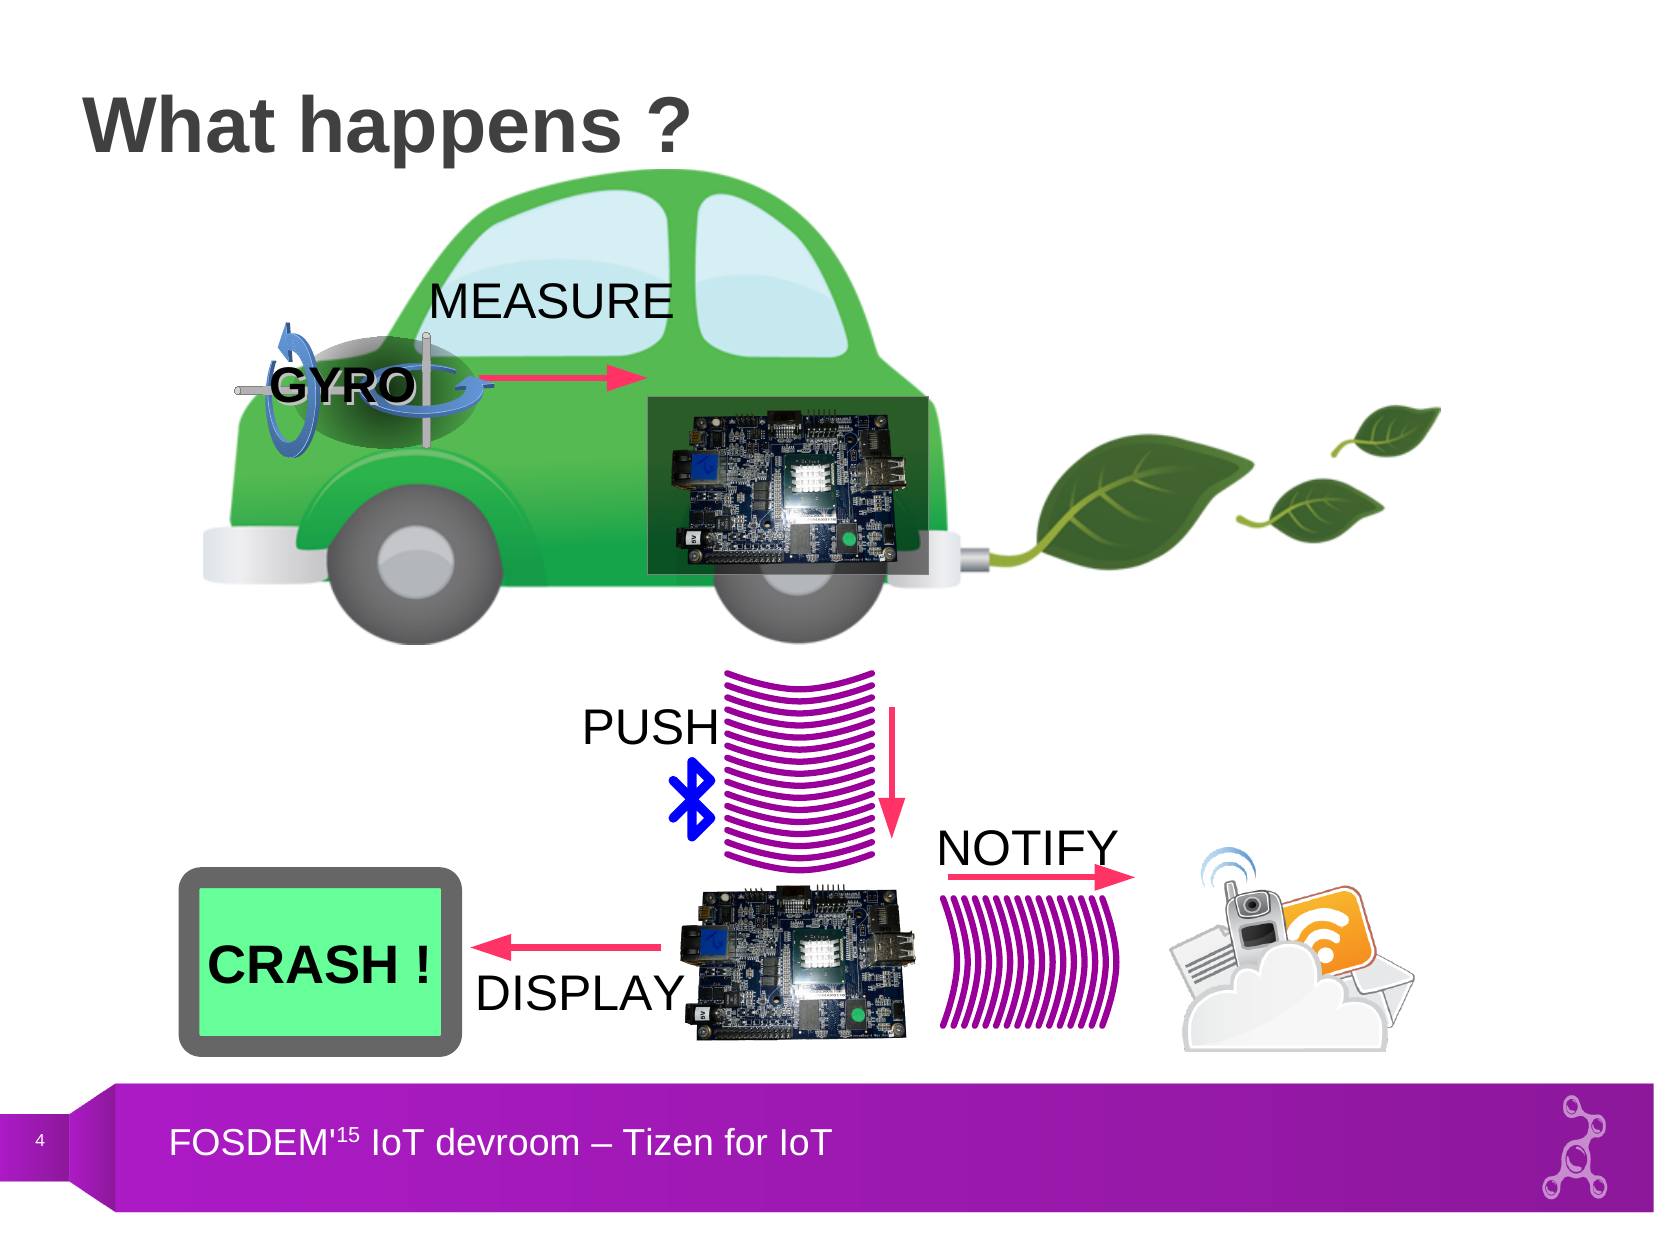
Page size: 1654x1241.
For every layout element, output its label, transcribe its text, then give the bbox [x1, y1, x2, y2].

text_box CRASH ! [188, 877, 452, 1047]
title What happens ? [82, 73, 1571, 235]
text_box DISPLAY [460, 952, 697, 1028]
picture [0, 0, 1654, 1241]
text_box GYRO [254, 345, 477, 615]
text_box NOTIFY [921, 807, 1135, 883]
text_box PUSH [566, 686, 736, 762]
text_box MEASURE [413, 261, 690, 337]
text_box [647, 396, 929, 575]
text_box [239, 386, 254, 395]
text_box [334, 336, 435, 345]
